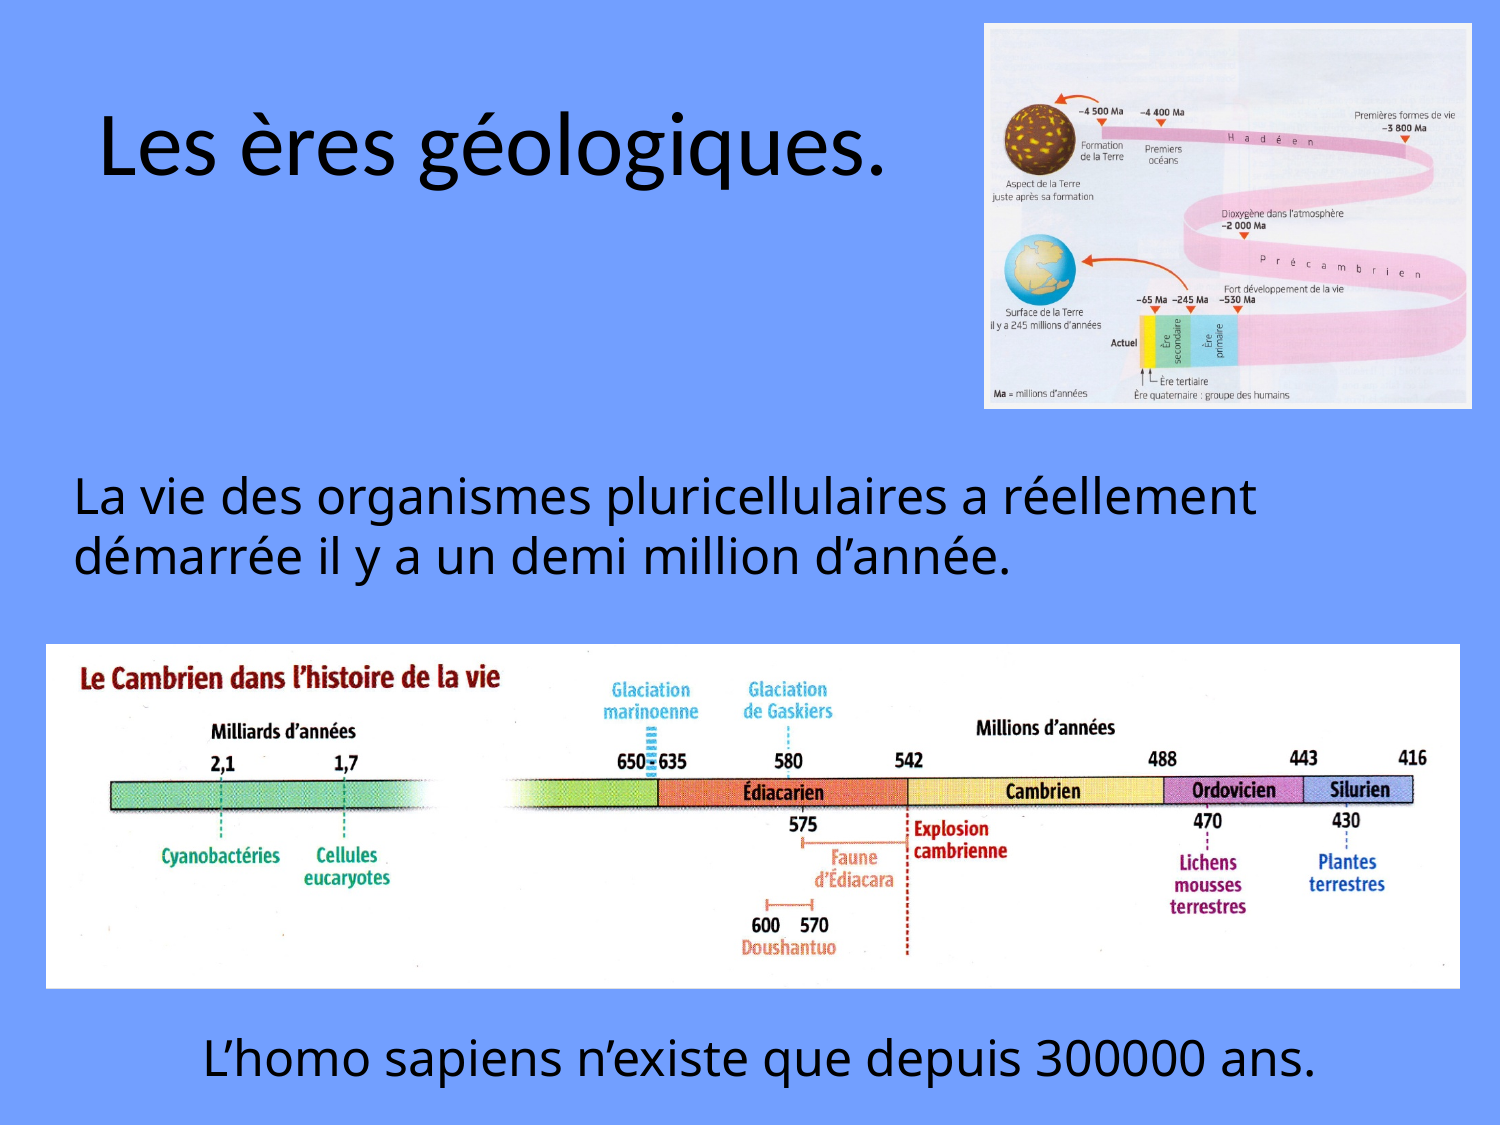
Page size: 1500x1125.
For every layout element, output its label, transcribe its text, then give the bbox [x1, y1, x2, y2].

text_box Les ères géologiques. [74, 45, 914, 233]
picture [984, 23, 1472, 409]
text_box L’homo sapiens n’existe que depuis 300000 ans. [187, 1019, 1453, 1095]
picture [46, 644, 1460, 989]
text_box La vie des organismes pluricellulaires a réellement démarrée il y a un demi million d’année. [58, 456, 1453, 592]
